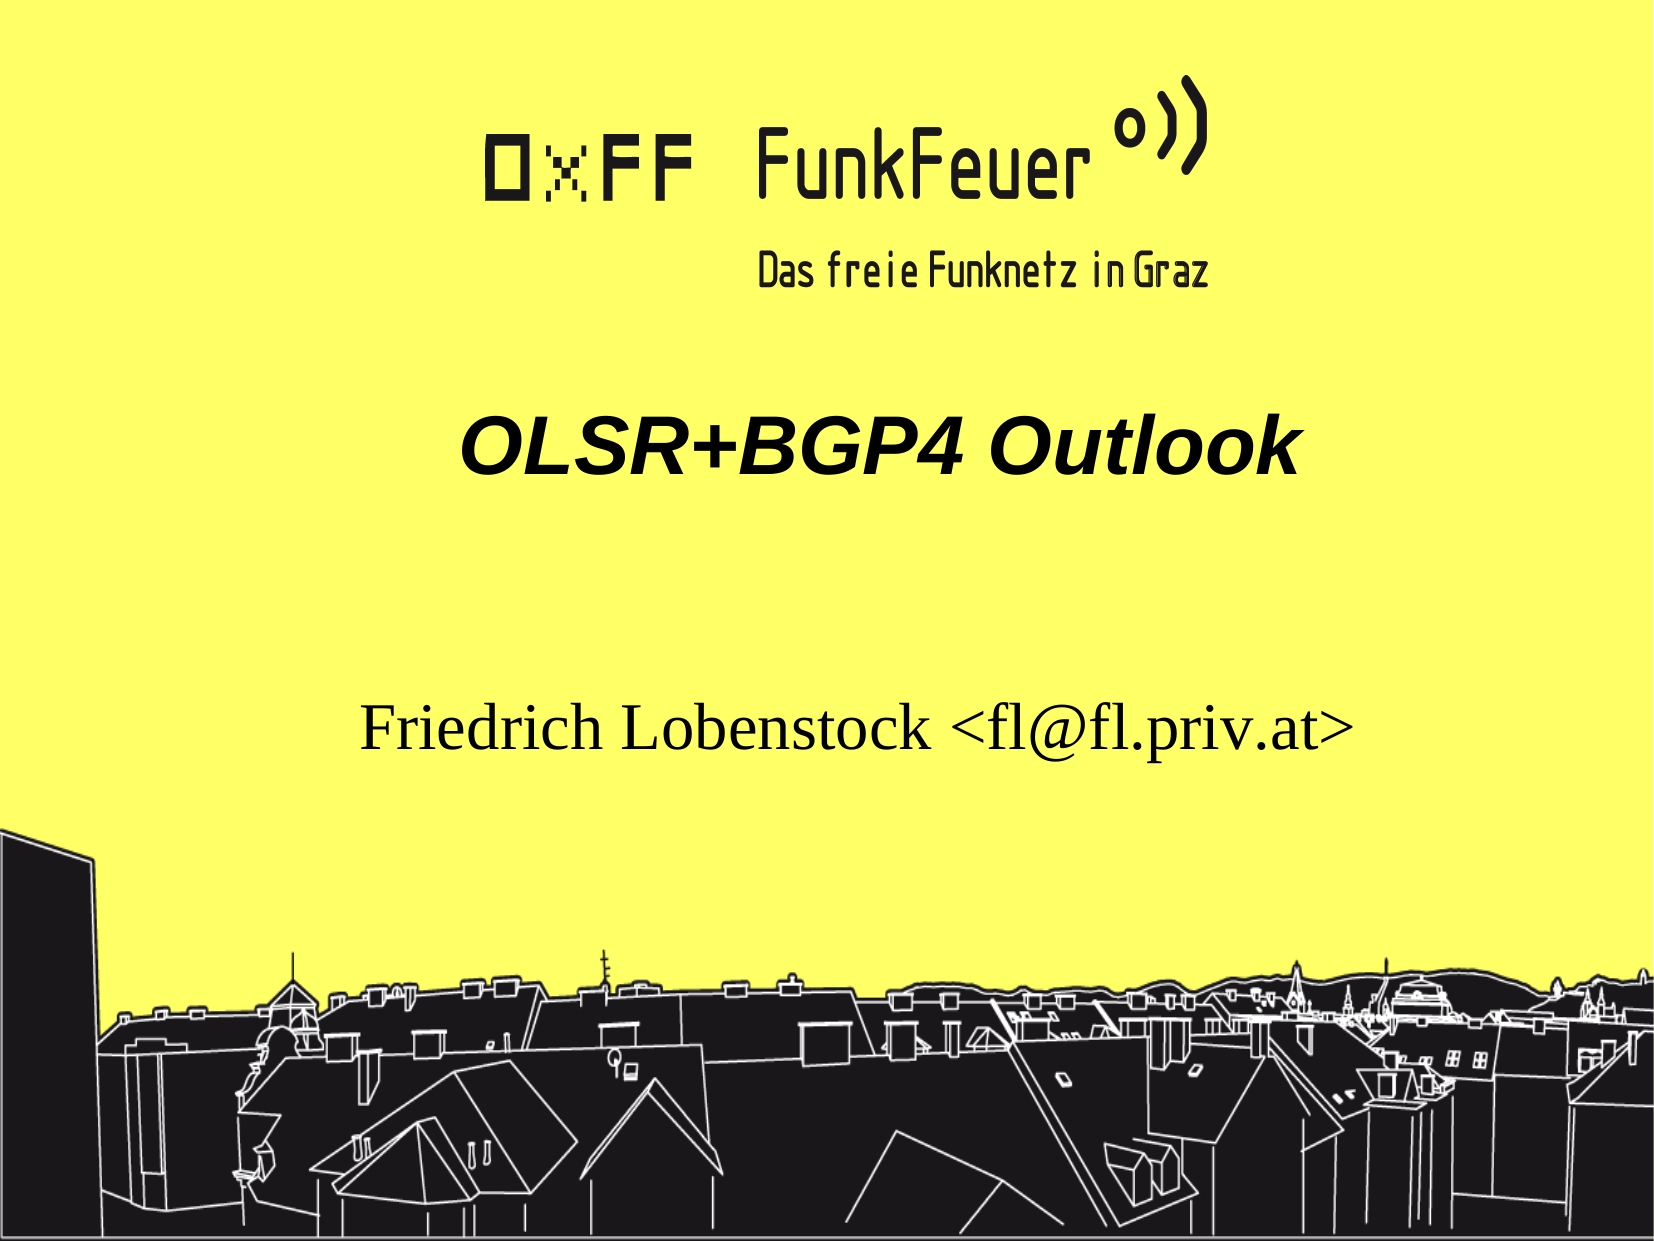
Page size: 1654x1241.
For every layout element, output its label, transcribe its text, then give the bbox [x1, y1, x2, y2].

picture [0, 827, 1654, 1241]
subtitle Friedrich Lobenstock <fl@fl.priv.at> [121, 329, 1561, 1125]
picture [485, 75, 1216, 301]
text_box OLSR+BGP4 Outlook [444, 399, 1318, 493]
